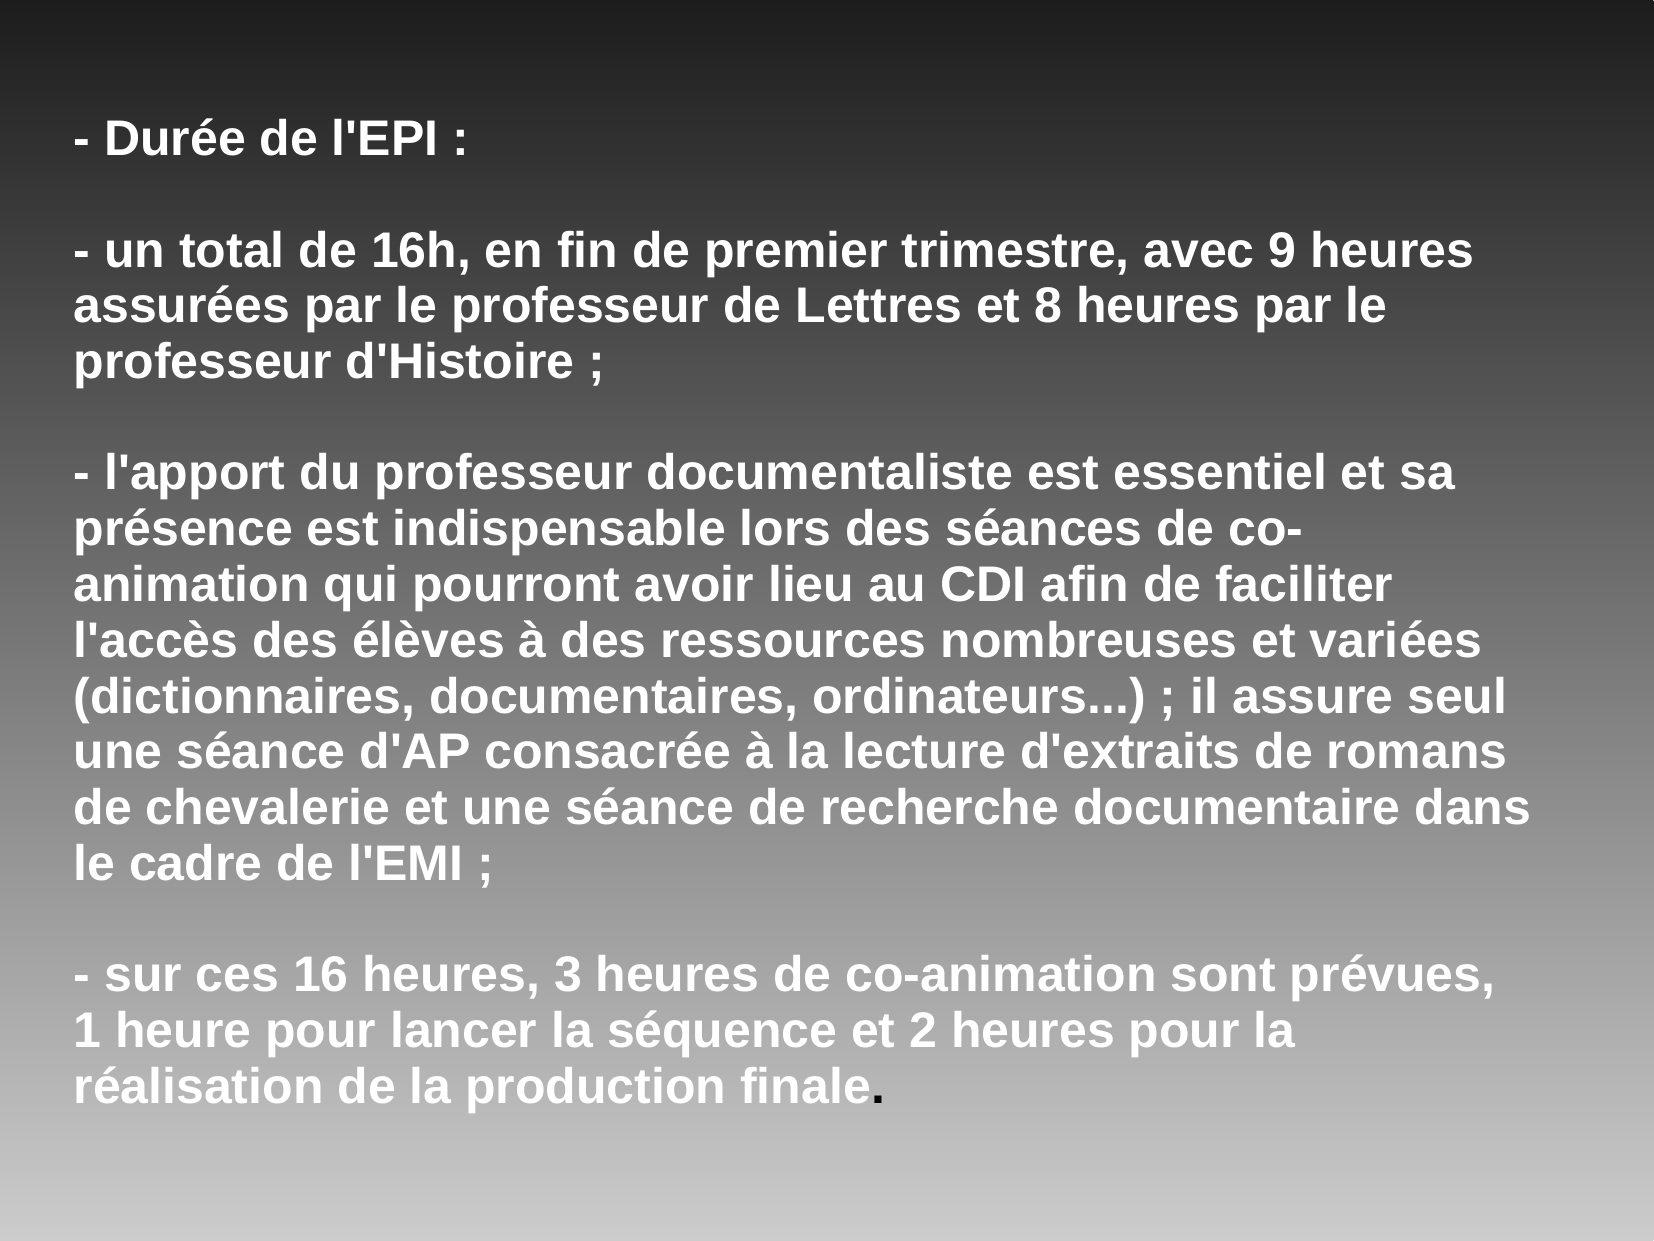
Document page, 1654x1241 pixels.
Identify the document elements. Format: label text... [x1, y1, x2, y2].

text_box - Durée de l'EPI : - un total de 16h, en fin de premier trimestre, avec 9 heures assurées par le professeur de Lettres et 8 heures par le professeur d'Histoire ; - l'apport du professeur documentaliste est essentiel et sa présence est indispensable lors des séances de co-animation qui pourront avoir lieu au CDI afin de faciliter l'accès des élèves à des ressources nombreuses et variées (dictionnaires, documentaires, ordinateurs...) ; il assure seul une séance d'AP consacrée à la lecture d'extraits de romans de chevalerie et une séance de recherche documentaire dans le cadre de l'EMI ; - sur ces 16 heures, 3 heures de co-animation sont prévues, 1 heure pour lancer la séquence et 2 heures pour la réalisation de la production finale. [59, 47, 1548, 1144]
